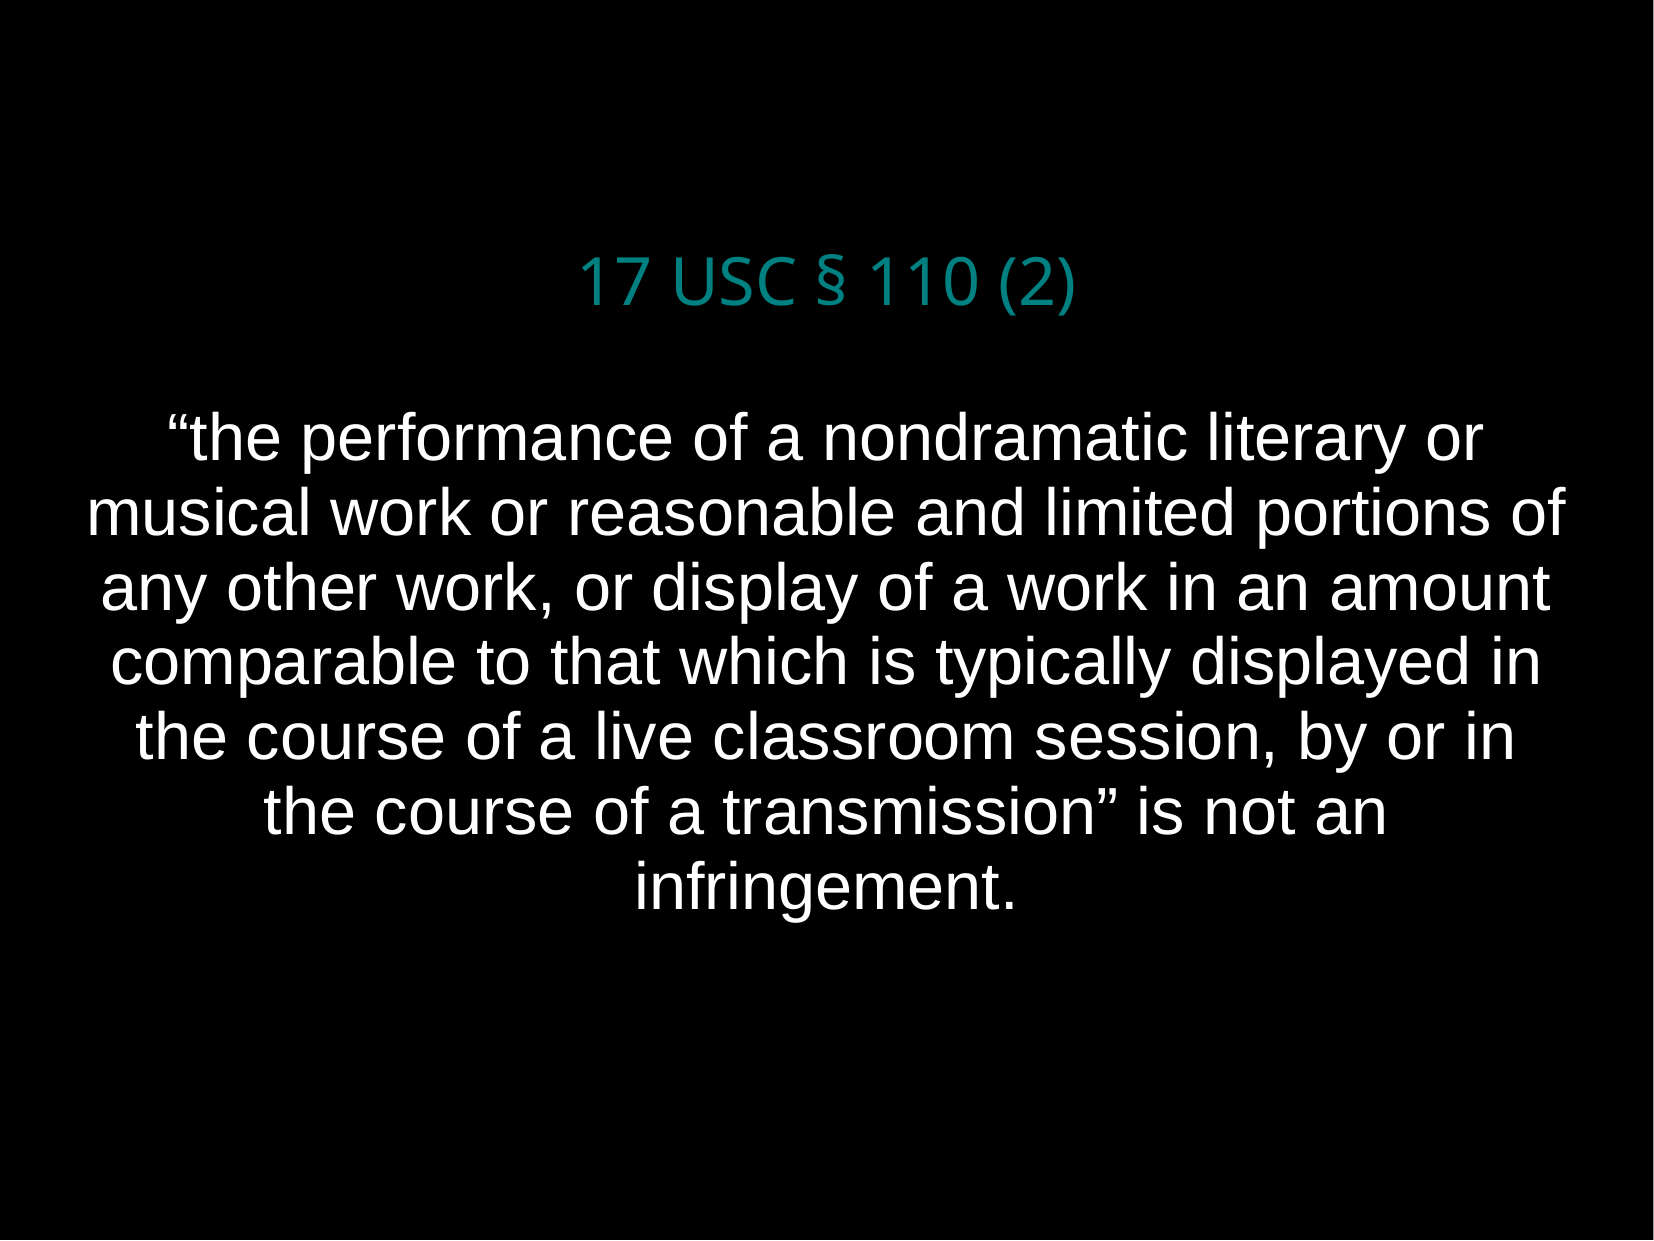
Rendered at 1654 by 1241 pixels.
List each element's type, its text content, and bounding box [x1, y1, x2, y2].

subtitle 17 USC § 110 (2) “the performance of a nondramatic literary or musical work or reasonable and limited portions of any other work, or display of a work in an amount comparable to that which is typically displayed in the course of a live classroom session, by or in the course of a transmission” is not an infringement. [82, 56, 1571, 1102]
